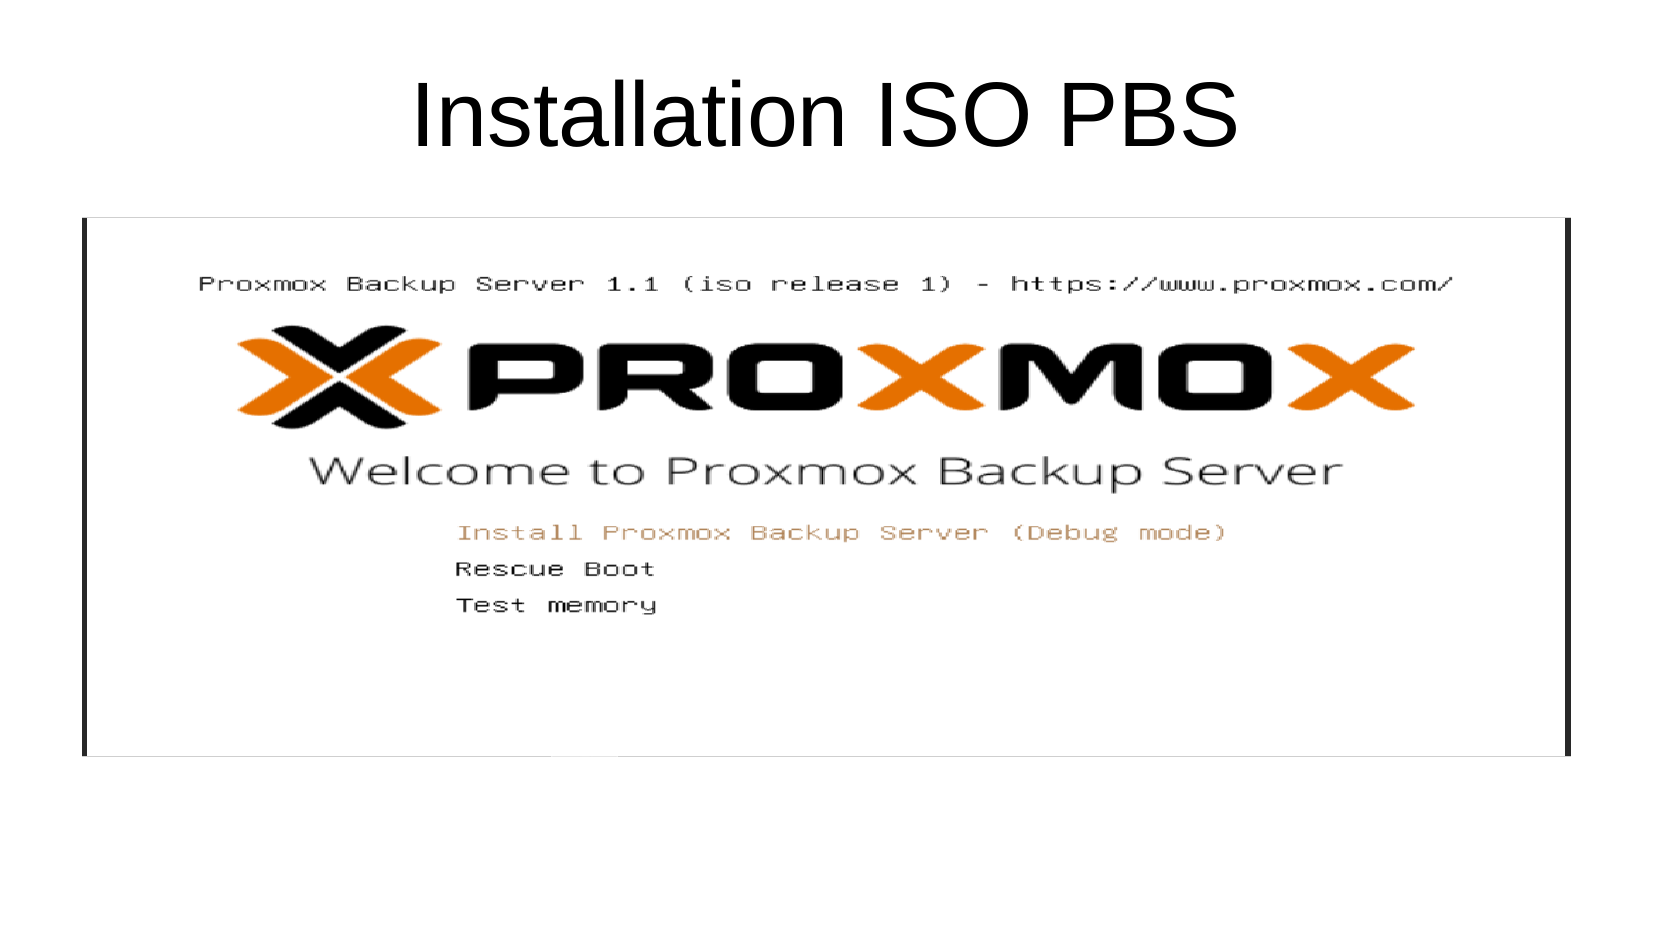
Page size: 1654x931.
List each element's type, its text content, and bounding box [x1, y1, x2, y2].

picture [82, 217, 1571, 758]
title Installation ISO PBS [82, 37, 1571, 193]
